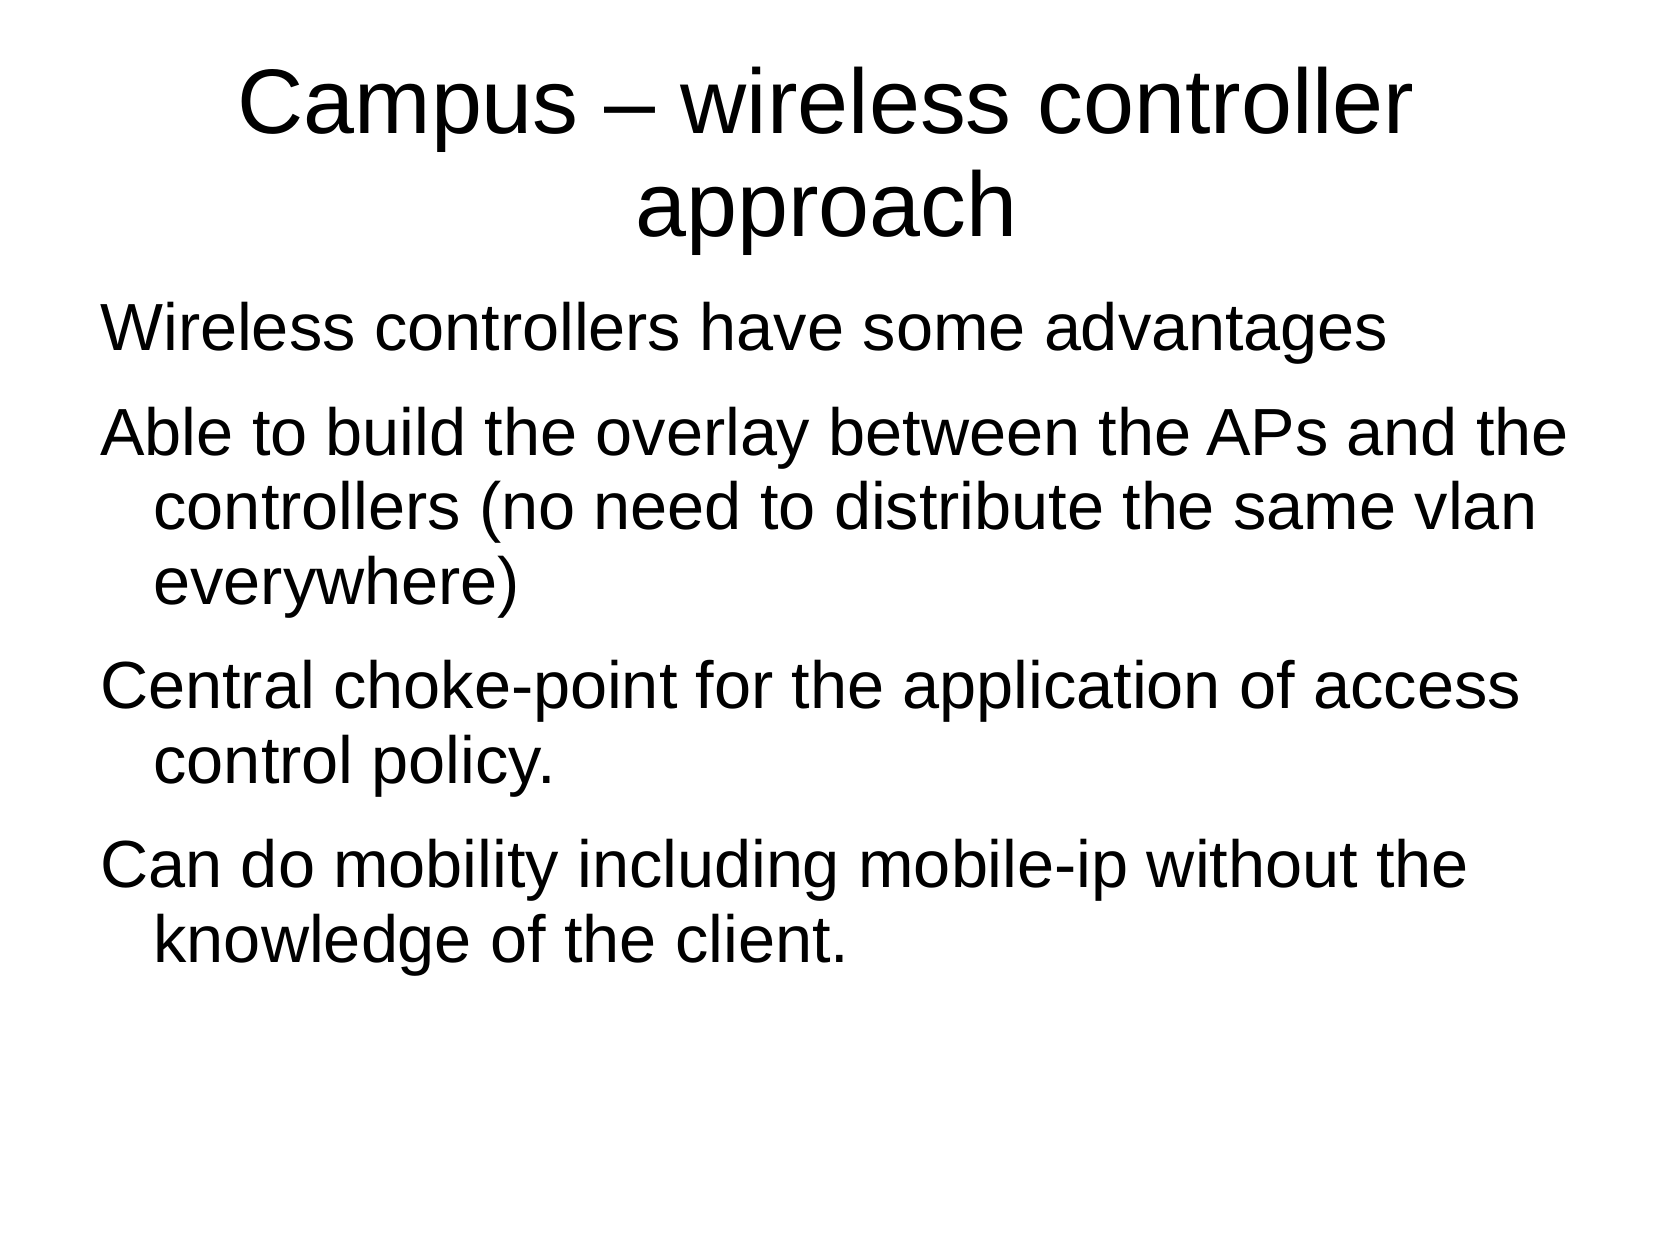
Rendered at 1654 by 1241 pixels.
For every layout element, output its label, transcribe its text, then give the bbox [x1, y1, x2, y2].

title Campus – wireless controller approach [82, 50, 1571, 256]
list Wireless controllers have some advantages Able to build the overlay between the APs and the controllers (no need to distribute the same vlan everywhere) Central choke-point for the application of access control policy. Can do mobility including mobile-ip without the knowledge of the client. [82, 290, 1571, 1094]
